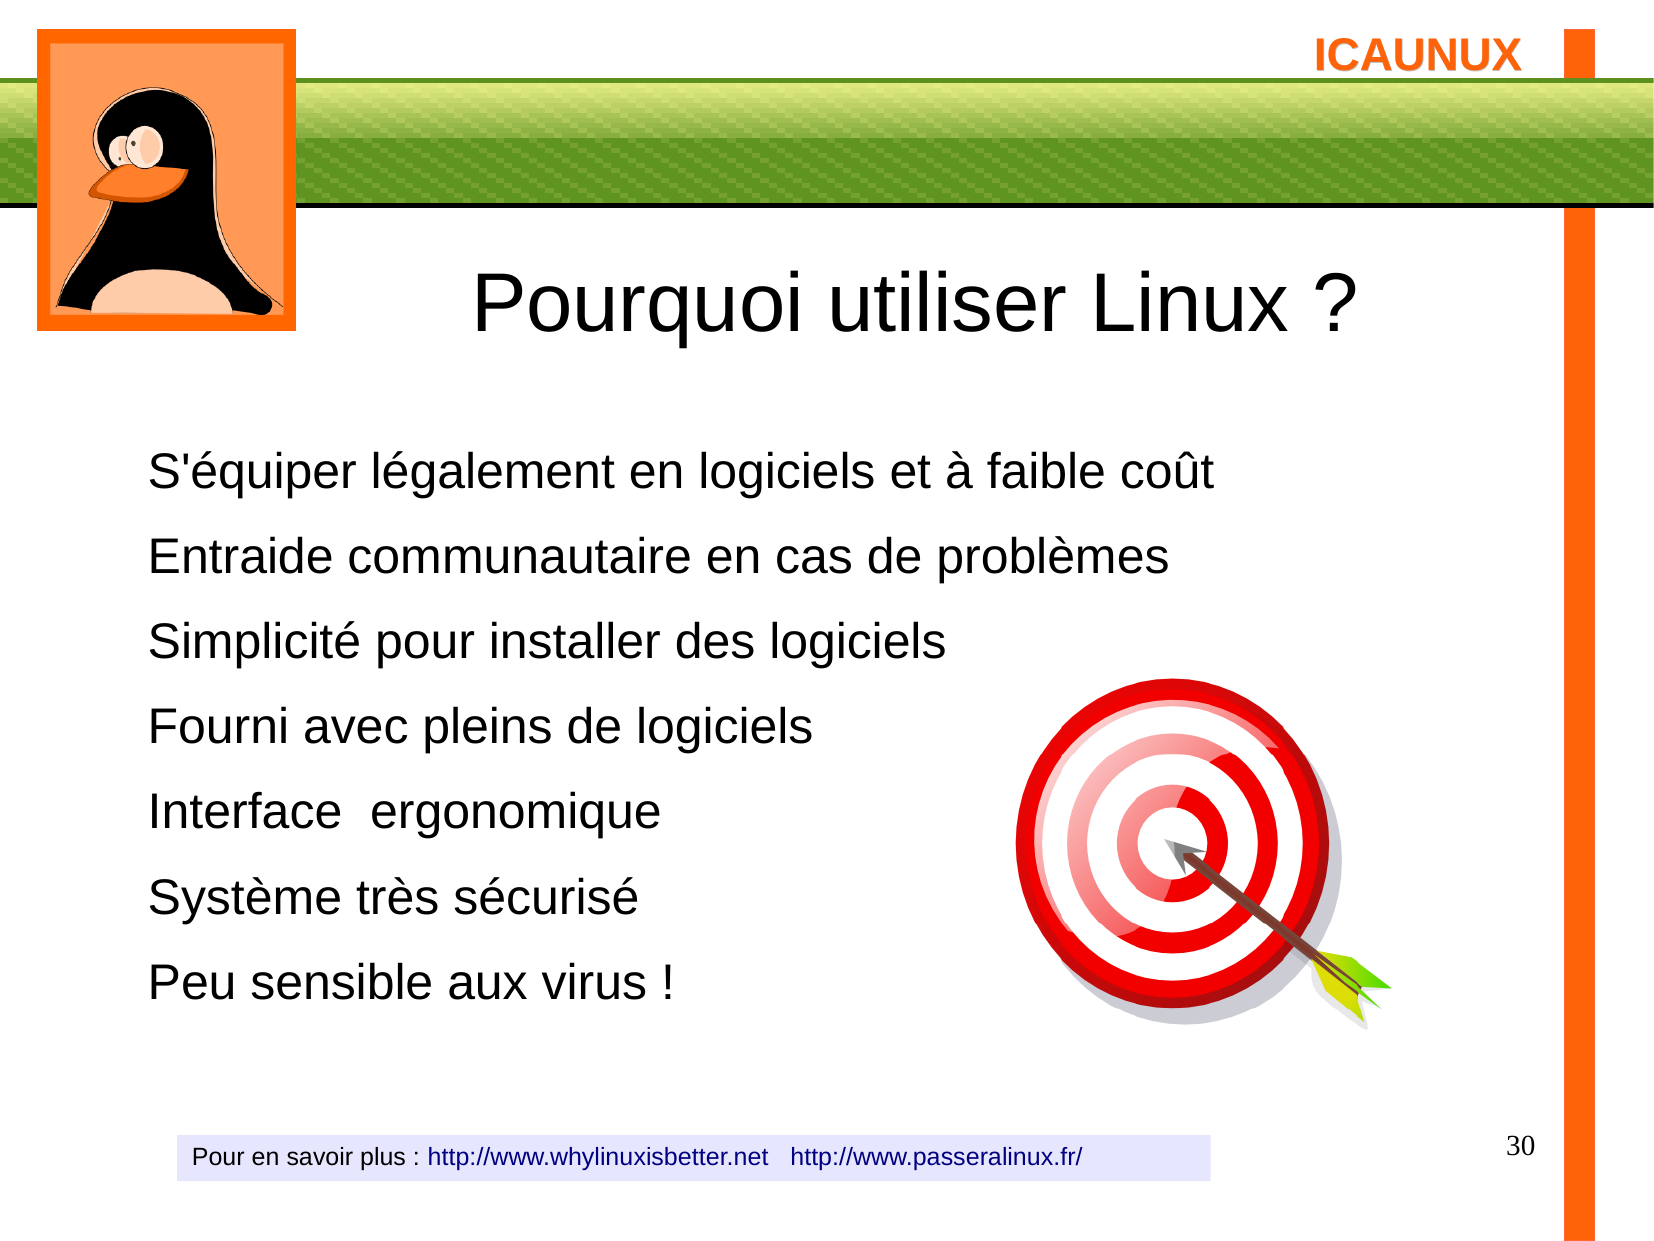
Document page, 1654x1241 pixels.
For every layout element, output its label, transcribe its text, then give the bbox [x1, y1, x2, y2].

picture [914, 500, 1506, 1093]
text_box Pour en savoir plus : http://www.whylinuxisbetter.net http://www.passeralinux.fr/ [177, 1135, 1211, 1182]
list S'équiper légalement en logiciels et à faible coût Entraide communautaire en cas de problèmes Simplicité pour installer des logiciels Fourni avec pleins de logiciels Interface ergonomique Système très sécurisé Peu sensible aux virus ! [147, 442, 1571, 1056]
title Pourquoi utiliser Linux ? [324, 236, 1506, 370]
picture [0, 29, 1654, 331]
